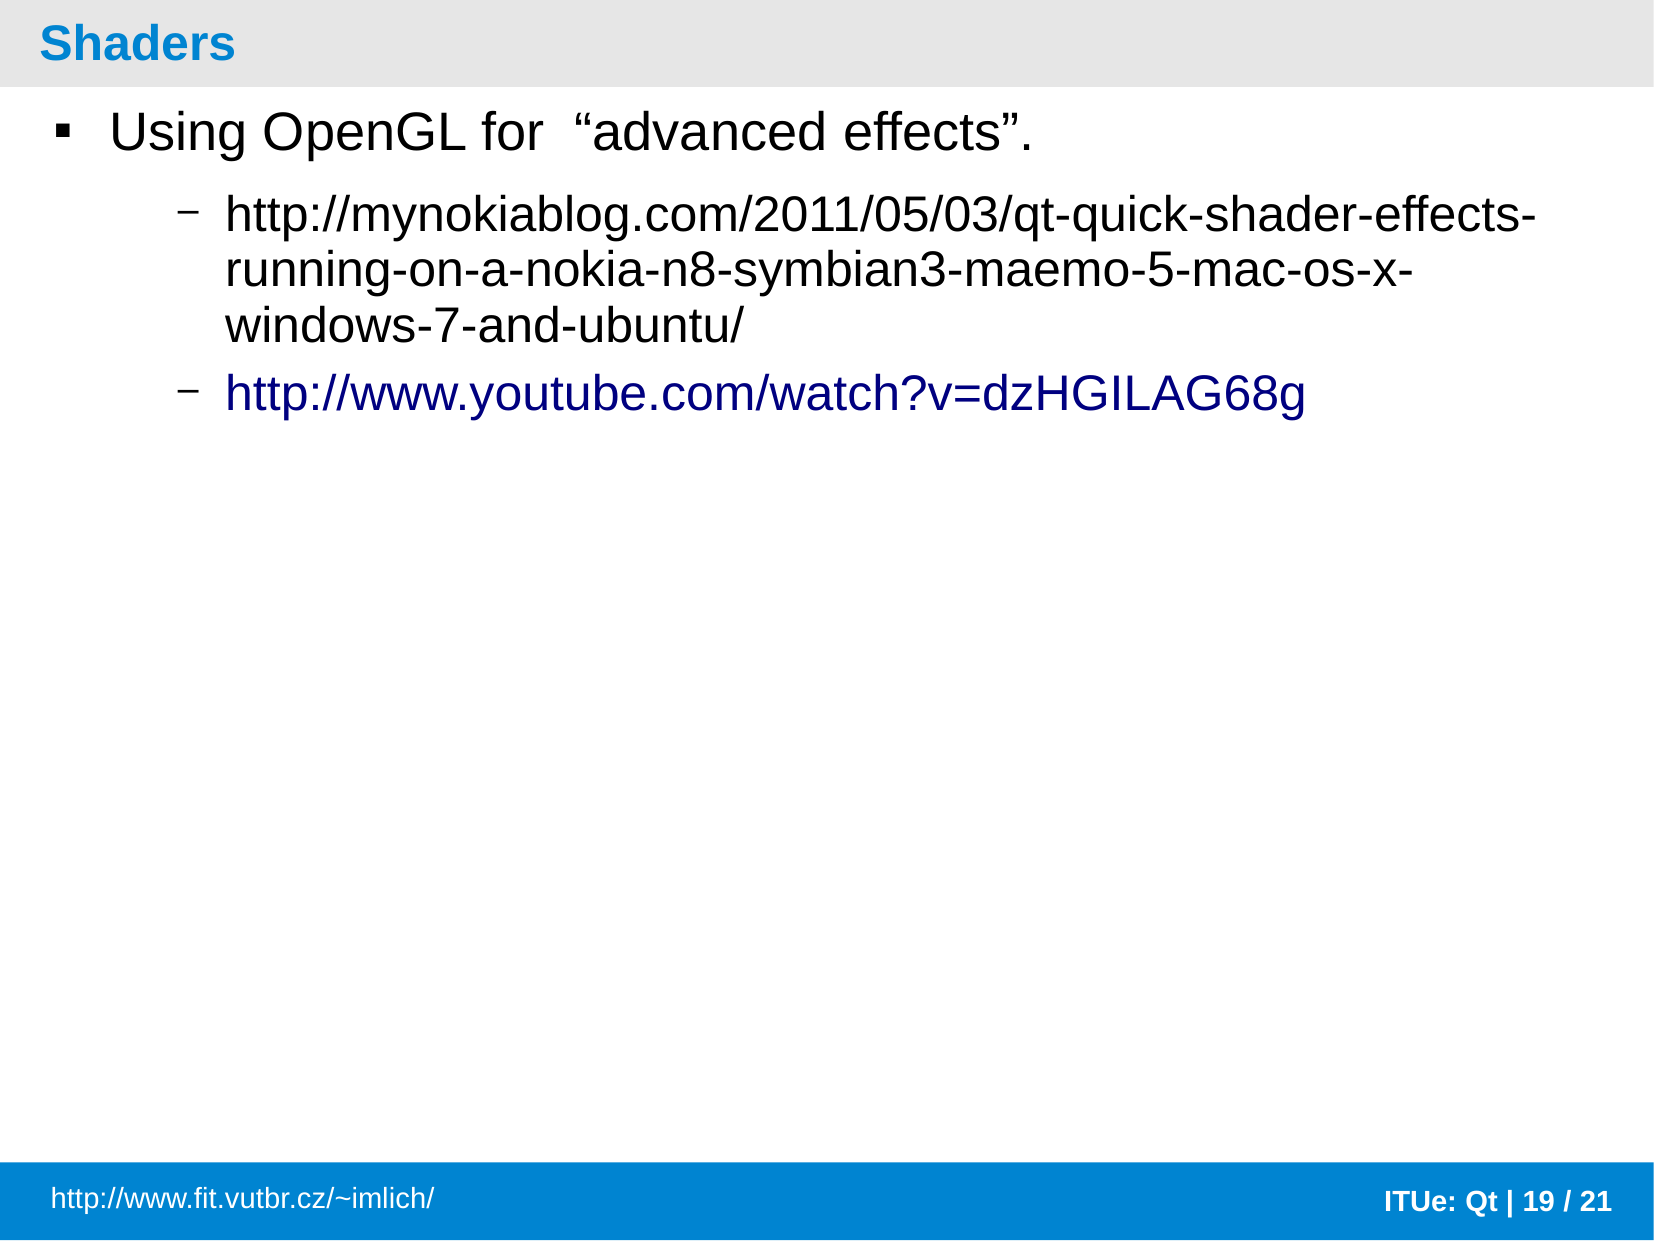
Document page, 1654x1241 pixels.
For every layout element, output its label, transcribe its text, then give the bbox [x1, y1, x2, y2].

title Shaders [39, 5, 1615, 81]
list Using OpenGL for “advanced effects”. http://mynokiablog.com/2011/05/03/qt-quick-shader-effects-running-on-a-nokia-n8-symbian3-maemo-5-mac-os-x-windows-7-and-ubuntu/ http://www.youtube.com/watch?v=dzHGILAG68g [38, 101, 1616, 1126]
